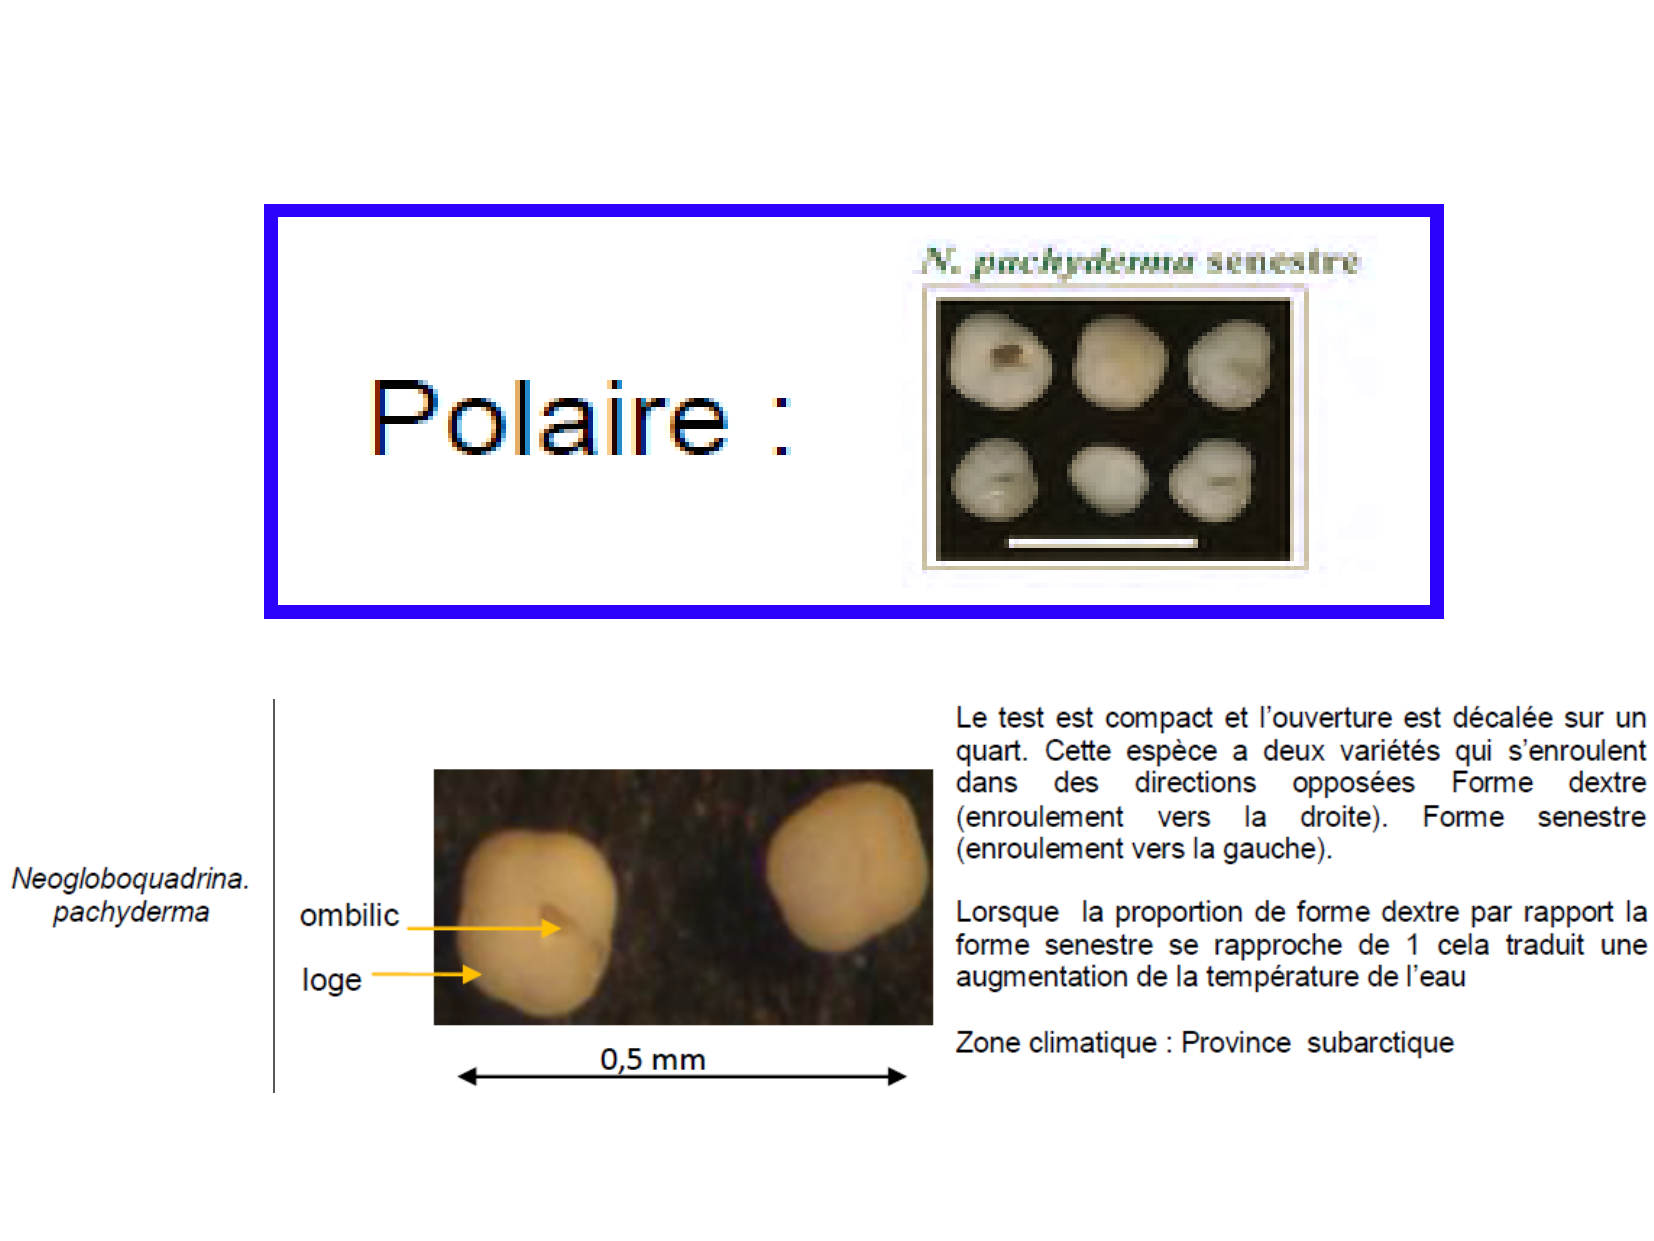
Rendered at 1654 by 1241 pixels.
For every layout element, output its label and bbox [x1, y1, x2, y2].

picture [0, 699, 1654, 1093]
picture [177, 147, 1595, 650]
